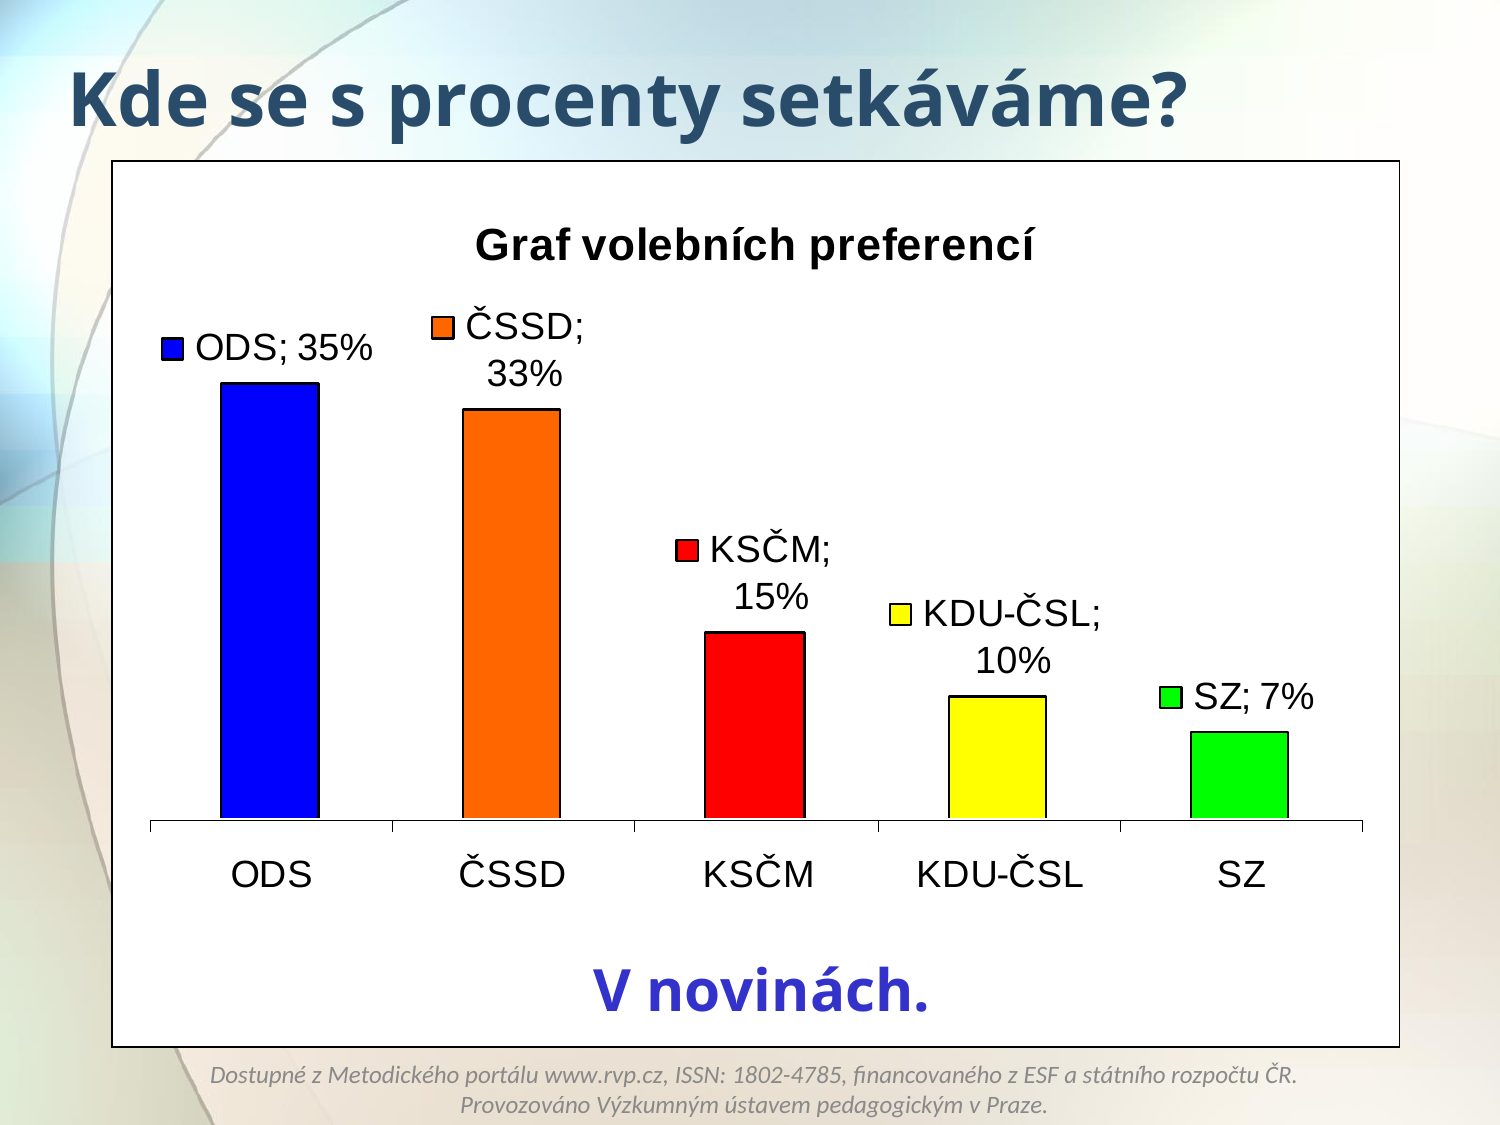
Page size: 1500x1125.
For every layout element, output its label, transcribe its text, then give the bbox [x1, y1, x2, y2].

picture [0, 0, 1500, 1125]
chart [114, 181, 1398, 941]
text_box [112, 160, 1400, 1047]
text_box Kde se s procenty setkáváme? [53, 54, 1400, 138]
text_box V novinách. [123, 952, 1400, 1024]
